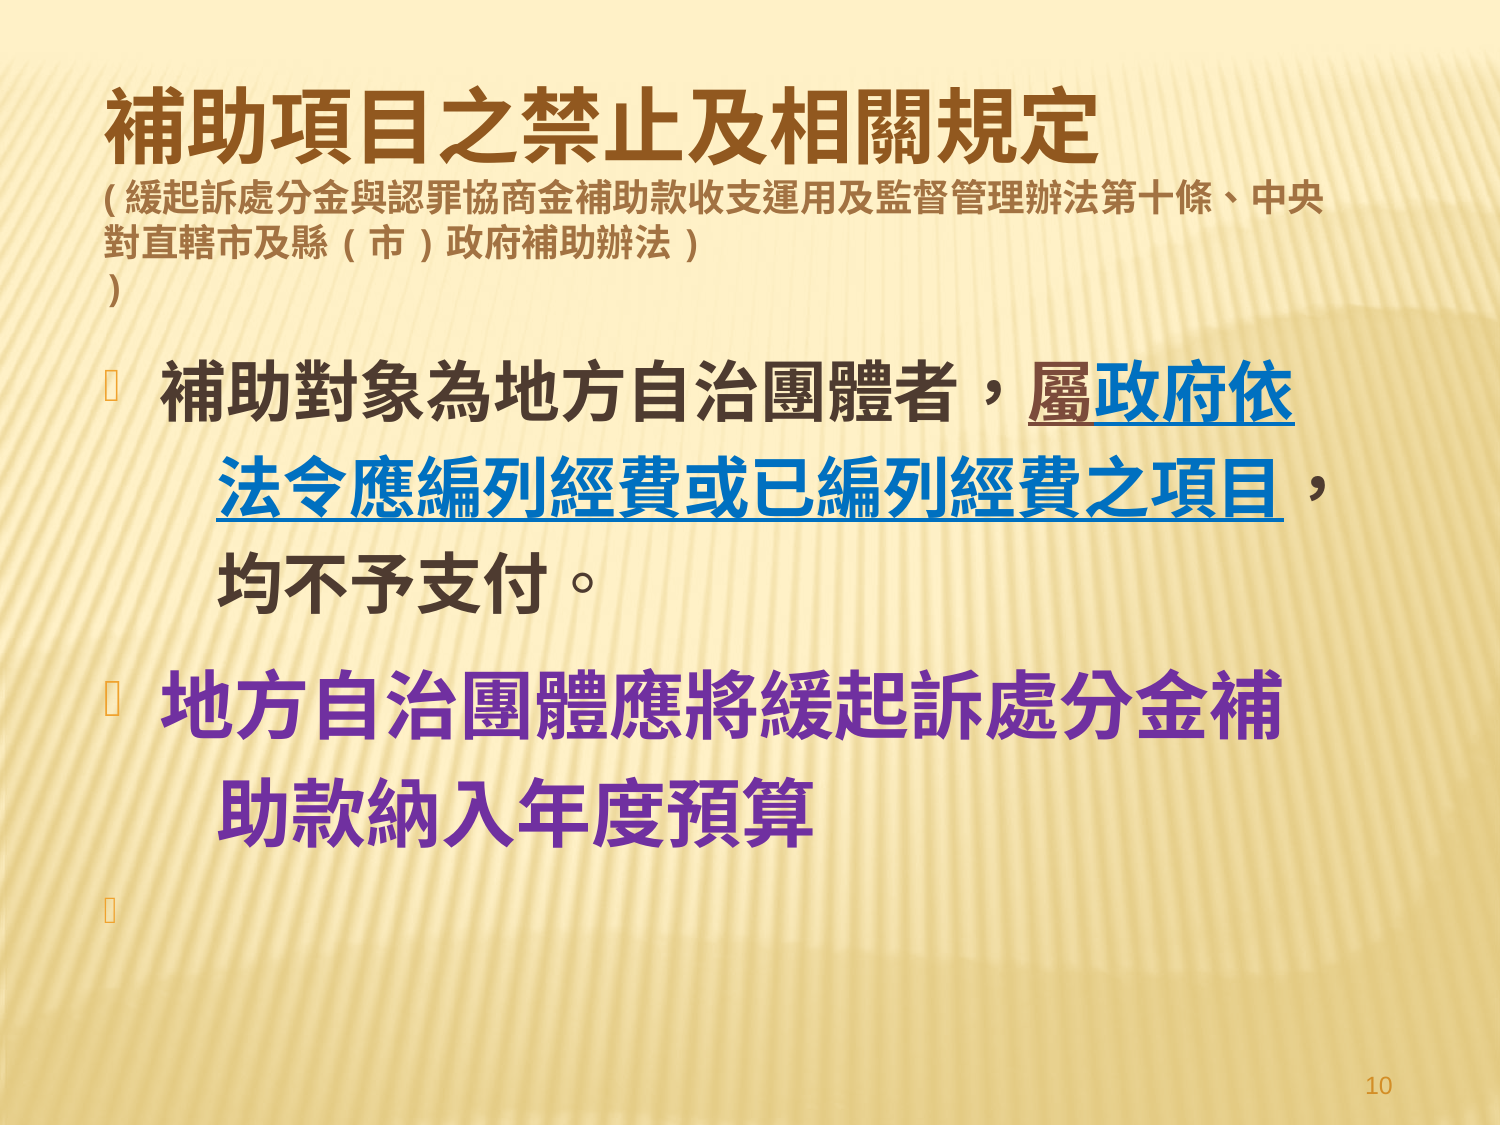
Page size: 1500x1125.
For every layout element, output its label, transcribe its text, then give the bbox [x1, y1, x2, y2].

list 補助對象為地方自治團體者，屬政府依法令應編列經費或已編列經費之項目，均不予支付。 地方自治團體應將緩起訴處分金補助款納入年度預算 [88, 326, 1314, 965]
text_box 10 [1350, 1061, 1475, 1103]
title 補助項目之禁止及相關規定 (緩起訴處分金與認罪協商金補助款收支運用及監督管理辦法第十條、中央對直轄市及縣(市)政府補助辦法) ) [88, 66, 1377, 291]
